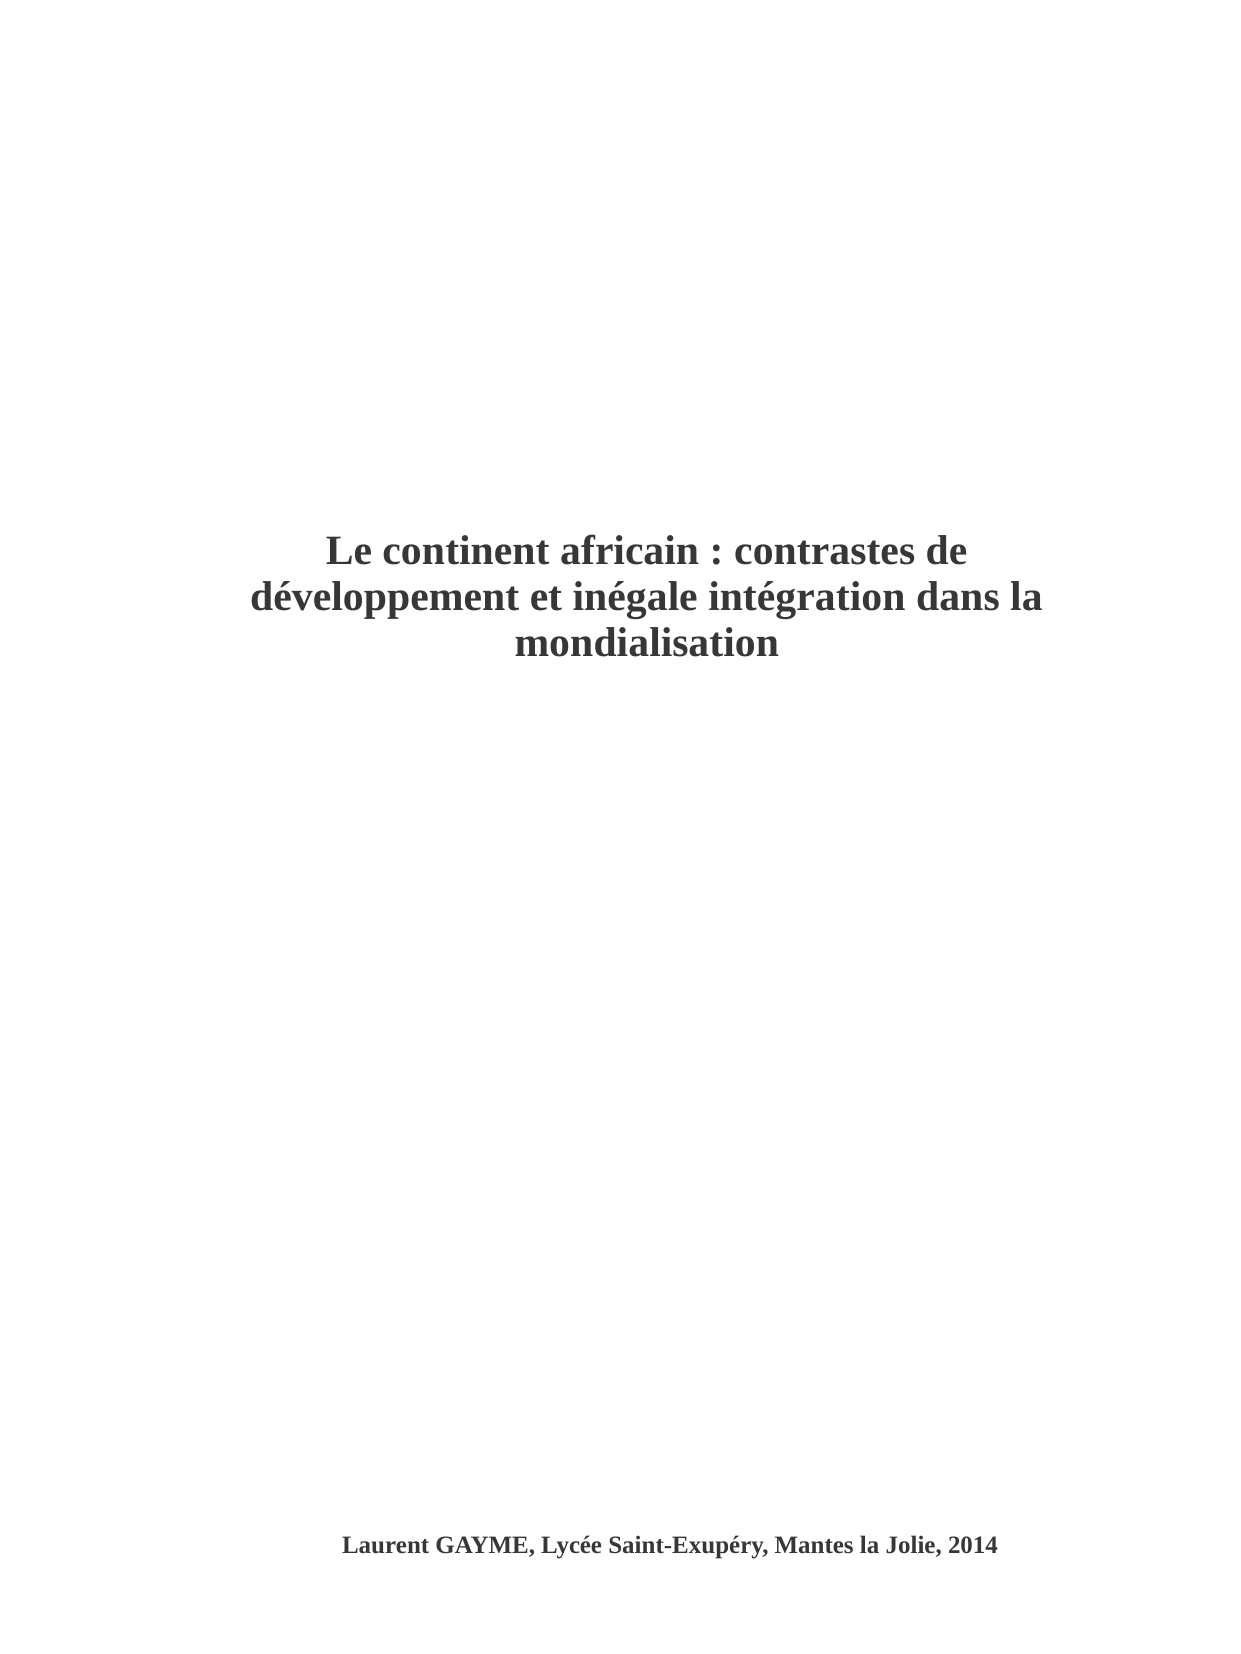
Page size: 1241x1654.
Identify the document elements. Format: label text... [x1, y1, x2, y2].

text_box Laurent GAYME, Lycée Saint-Exupéry, Mantes la Jolie, 2014 [200, 1523, 1099, 1567]
text_box Le continent africain : contrastes de développement et inégale intégration dans la mondialisation [177, 519, 1075, 674]
